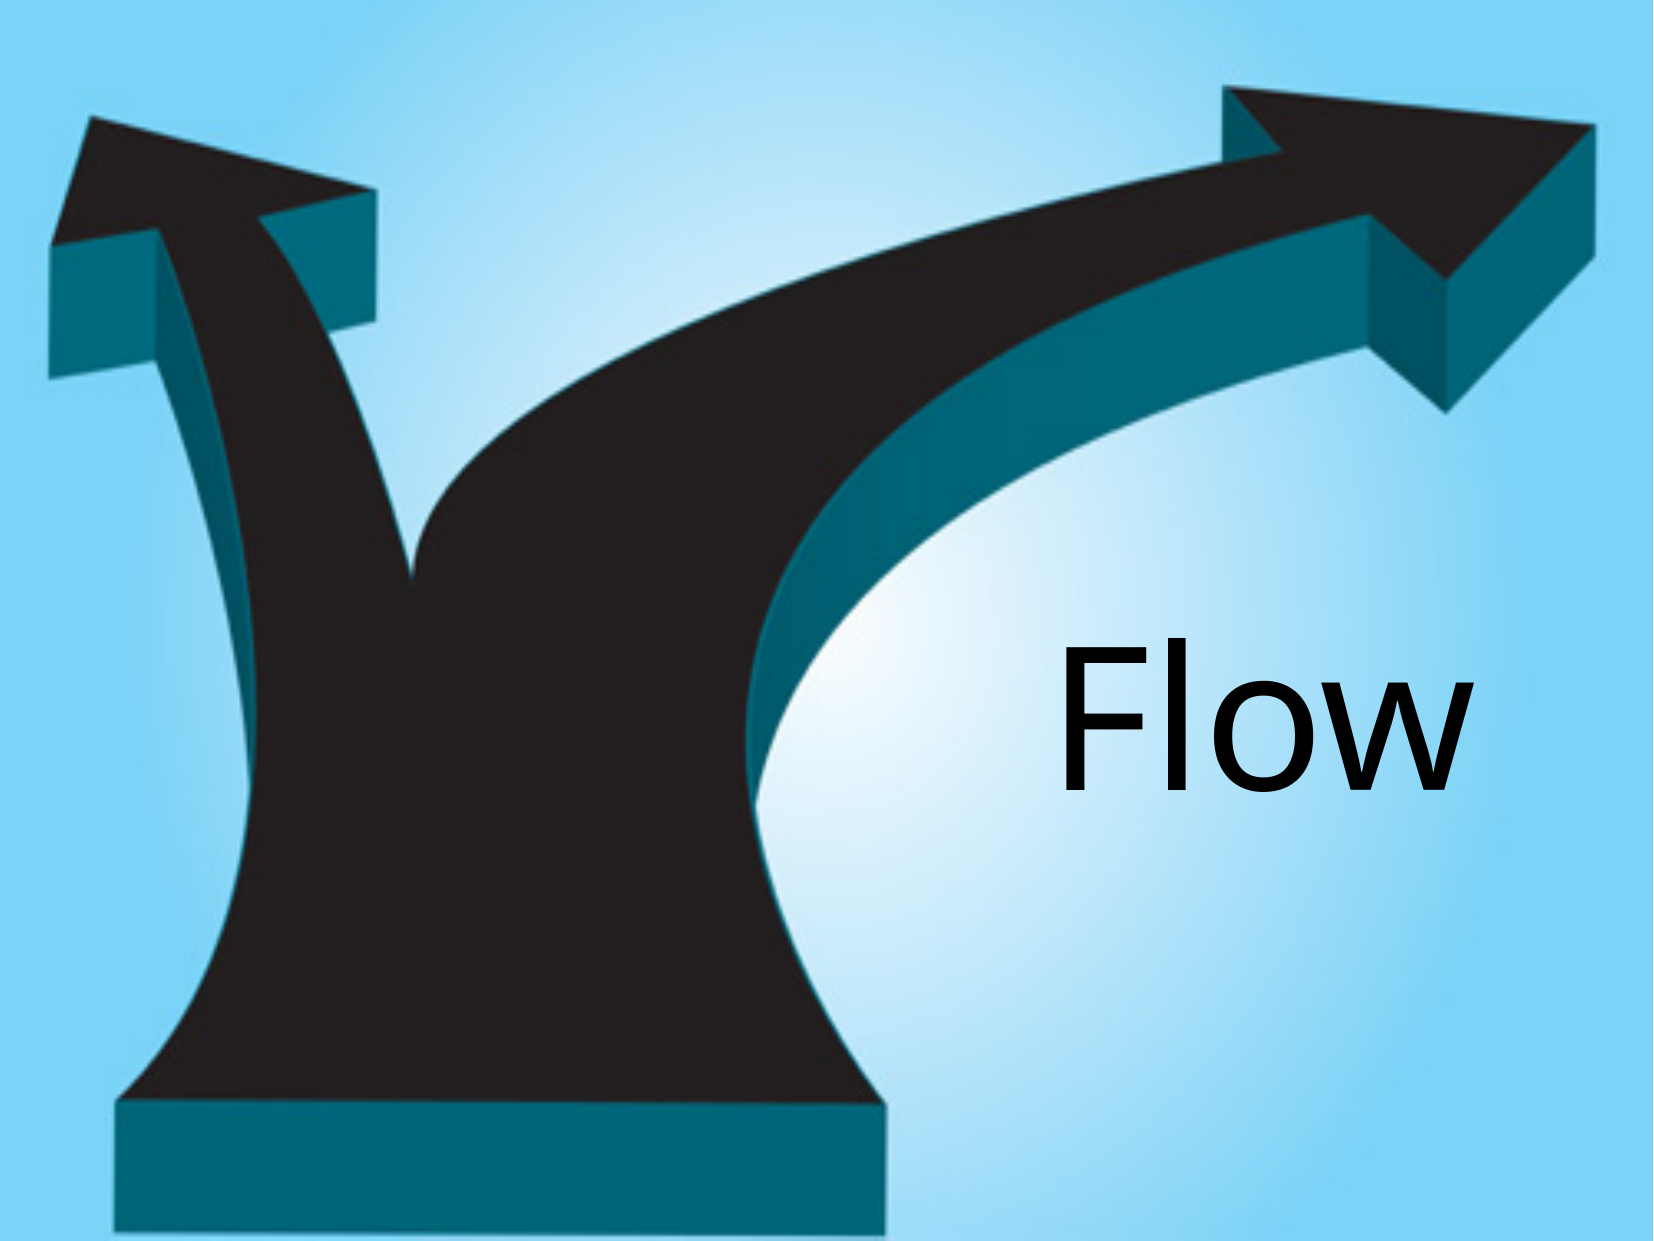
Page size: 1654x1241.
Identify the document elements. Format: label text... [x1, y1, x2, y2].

picture [0, 0, 1653, 1241]
text_box Flow [1033, 583, 1535, 857]
